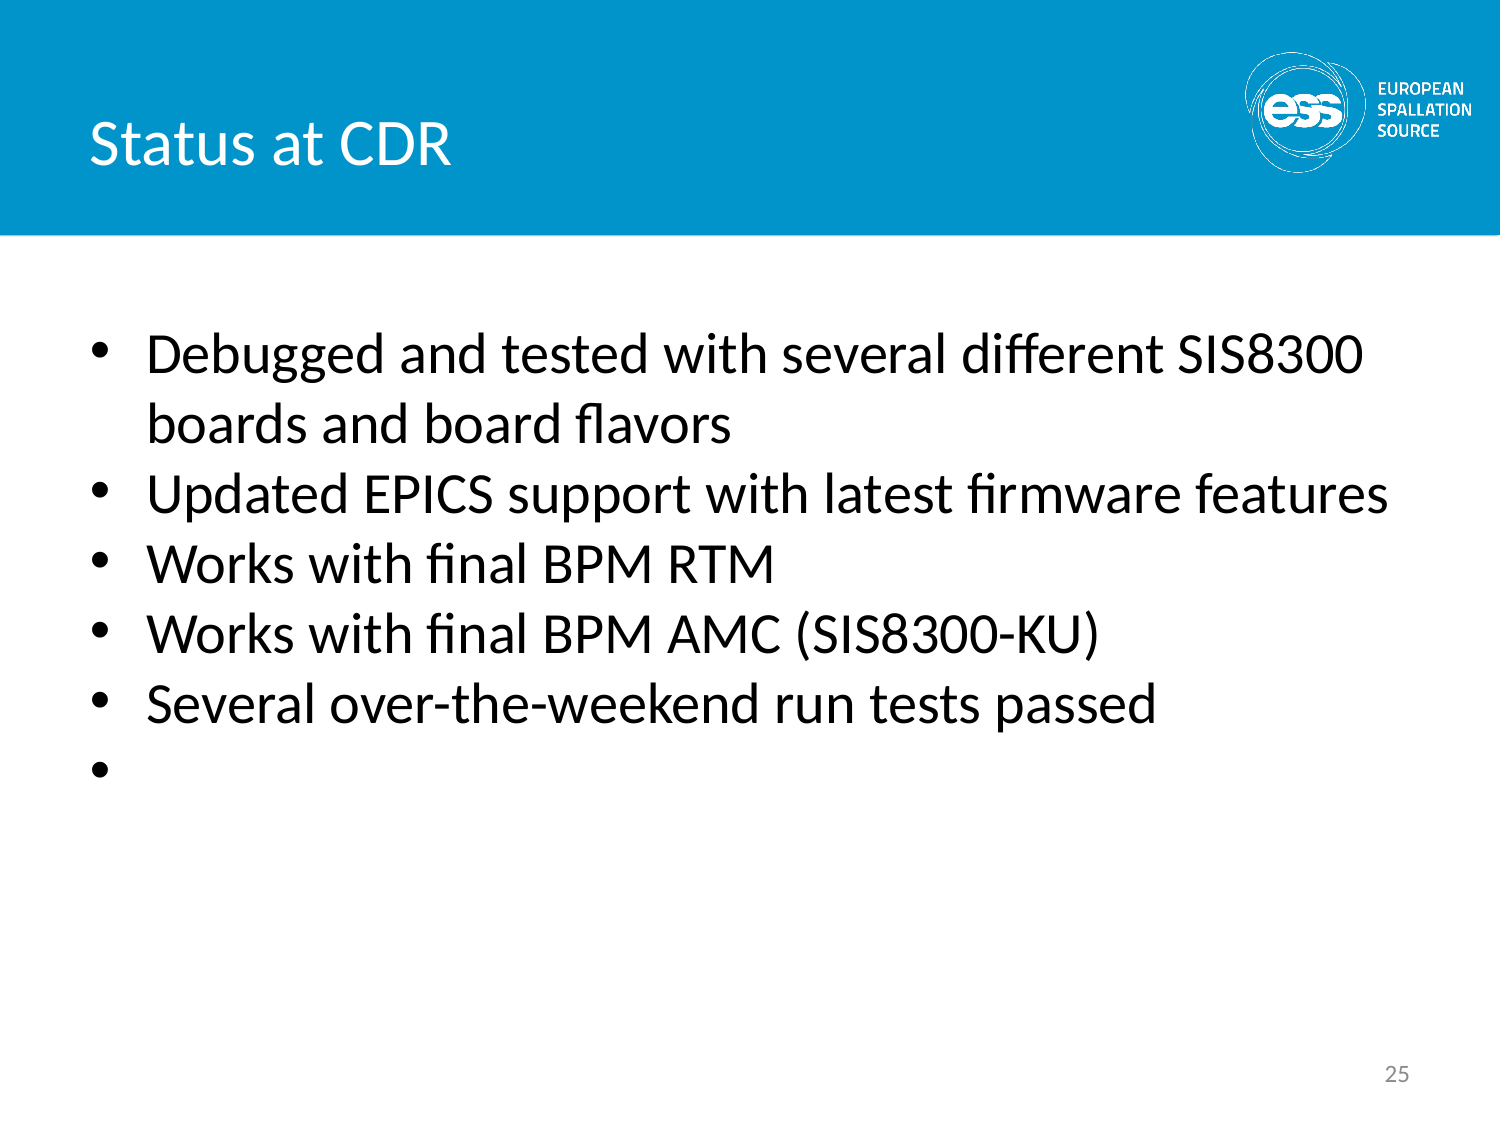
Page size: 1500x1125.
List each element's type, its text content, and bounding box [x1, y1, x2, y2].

text_box Debugged and tested with several different SIS8300 boards and board flavors Updated EPICS support with latest firmware features Works with final BPM RTM Works with final BPM AMC (SIS8300-KU) Several over-the-weekend run tests passed [74, 262, 1425, 1005]
picture [1454, 83, 1458, 94]
picture [1409, 104, 1415, 115]
picture [1264, 94, 1342, 127]
picture [1398, 109, 1406, 115]
picture [1379, 83, 1385, 94]
text_box <number> [1074, 1042, 1425, 1103]
picture [1423, 83, 1430, 94]
picture [1436, 104, 1444, 115]
picture [1432, 125, 1438, 136]
picture [1418, 104, 1423, 115]
picture [1389, 104, 1393, 115]
picture [1443, 86, 1450, 93]
picture [1422, 125, 1428, 134]
picture [1400, 83, 1407, 94]
text_box Status at CDR [75, 45, 1246, 233]
